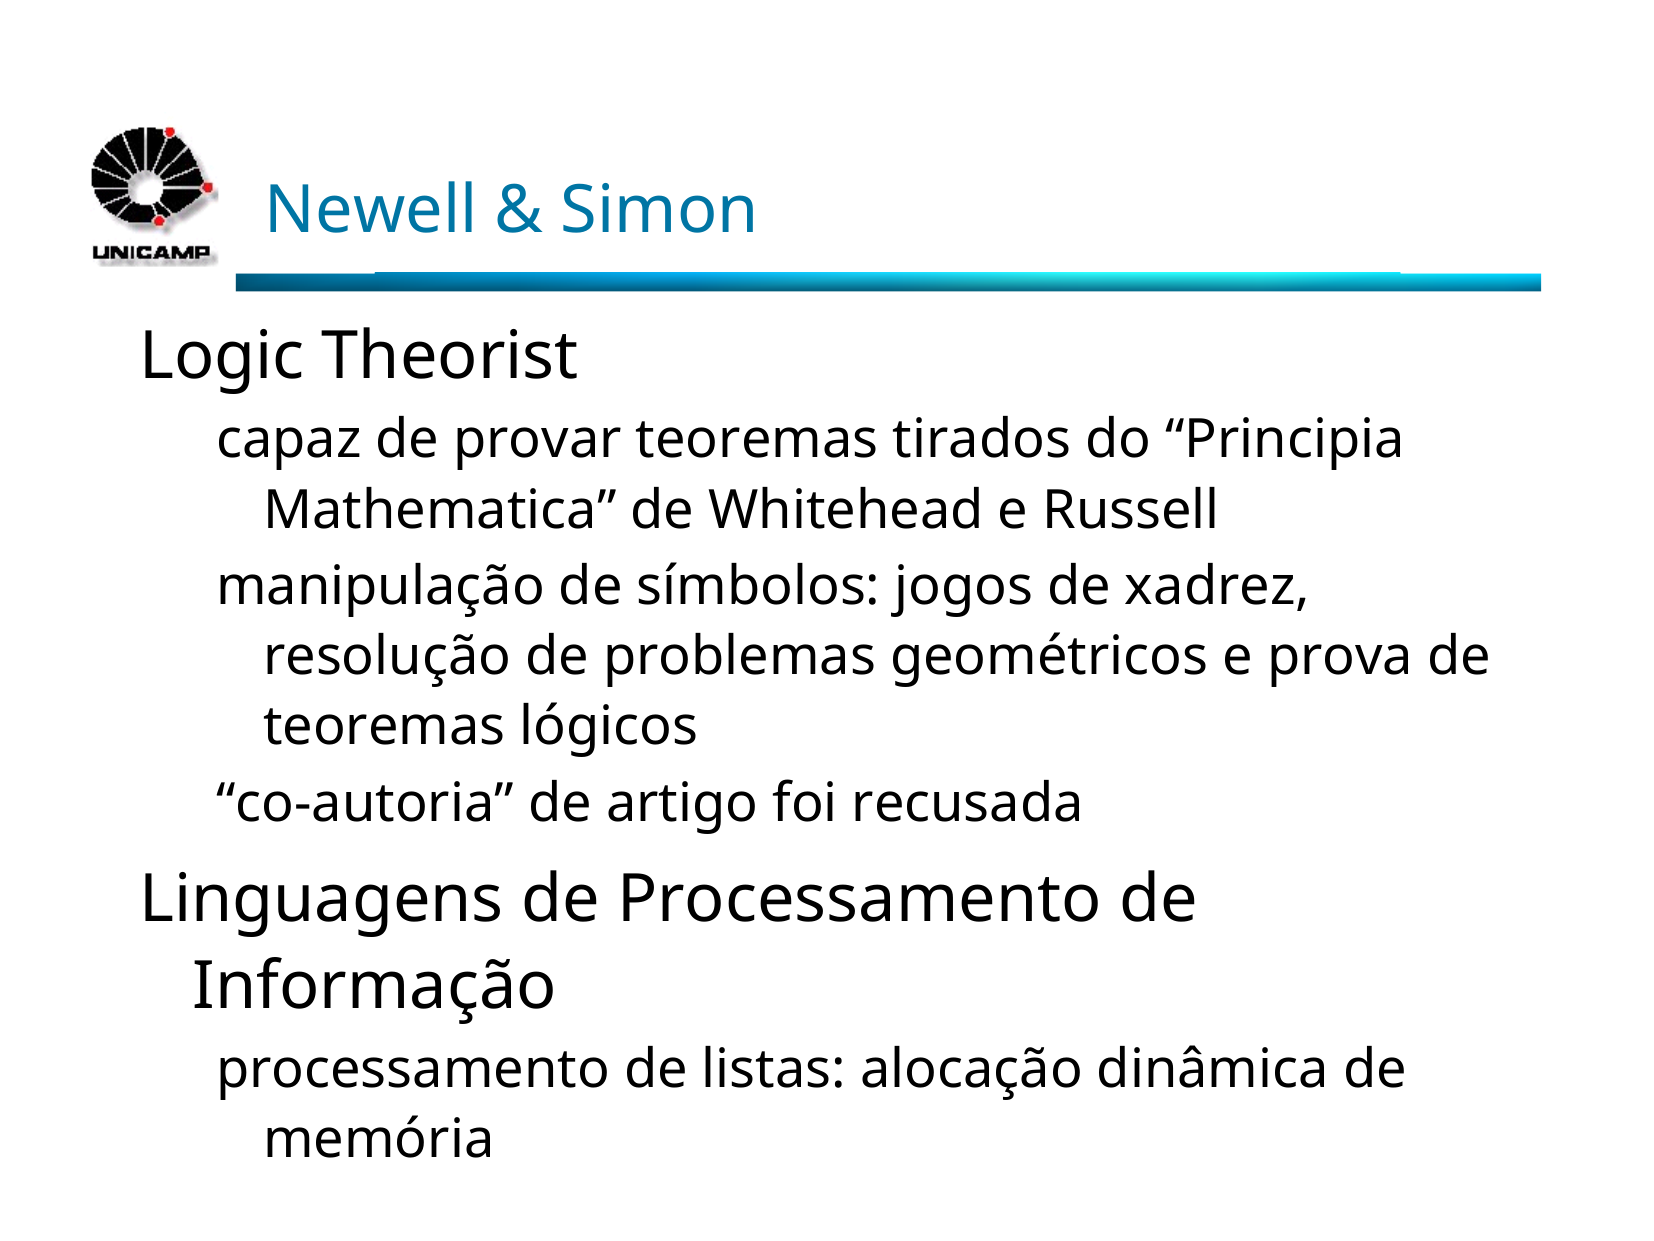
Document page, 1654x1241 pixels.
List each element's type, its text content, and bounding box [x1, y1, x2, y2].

picture [125, 272, 1654, 295]
title Newell & Simon [264, 42, 1534, 250]
list Logic Theorist capaz de provar teoremas tirados do “Principia Mathematica” de Whitehead e Russell manipulação de símbolos: jogos de xadrez, resolução de problemas geométricos e prova de teoremas lógicos “co-autoria” de artigo foi recusada Linguagens de Processamento de Informação processamento de listas: alocação dinâmica de memória [121, 309, 1534, 1182]
